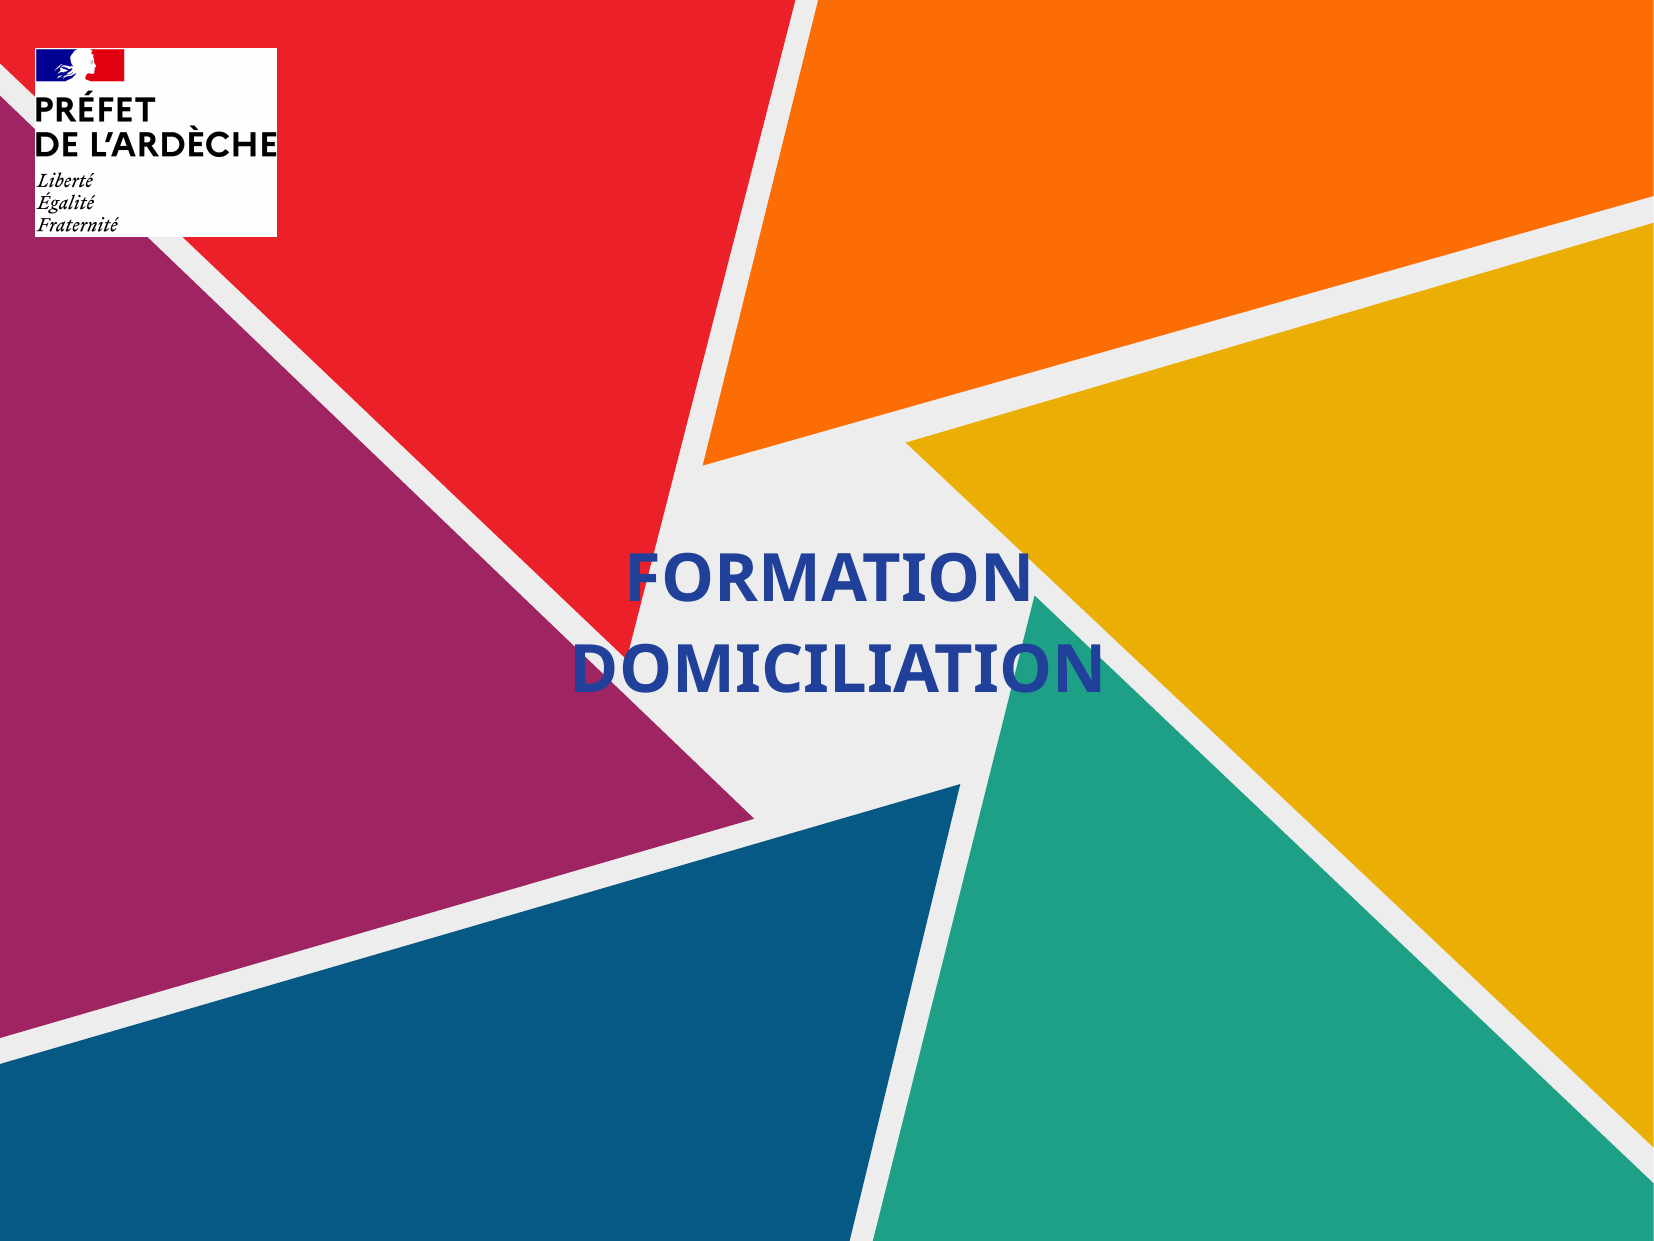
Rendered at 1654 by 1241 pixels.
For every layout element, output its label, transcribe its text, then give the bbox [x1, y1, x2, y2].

picture [35, 48, 277, 237]
subtitle FORMATION DOMICILIATION [543, 418, 1134, 824]
